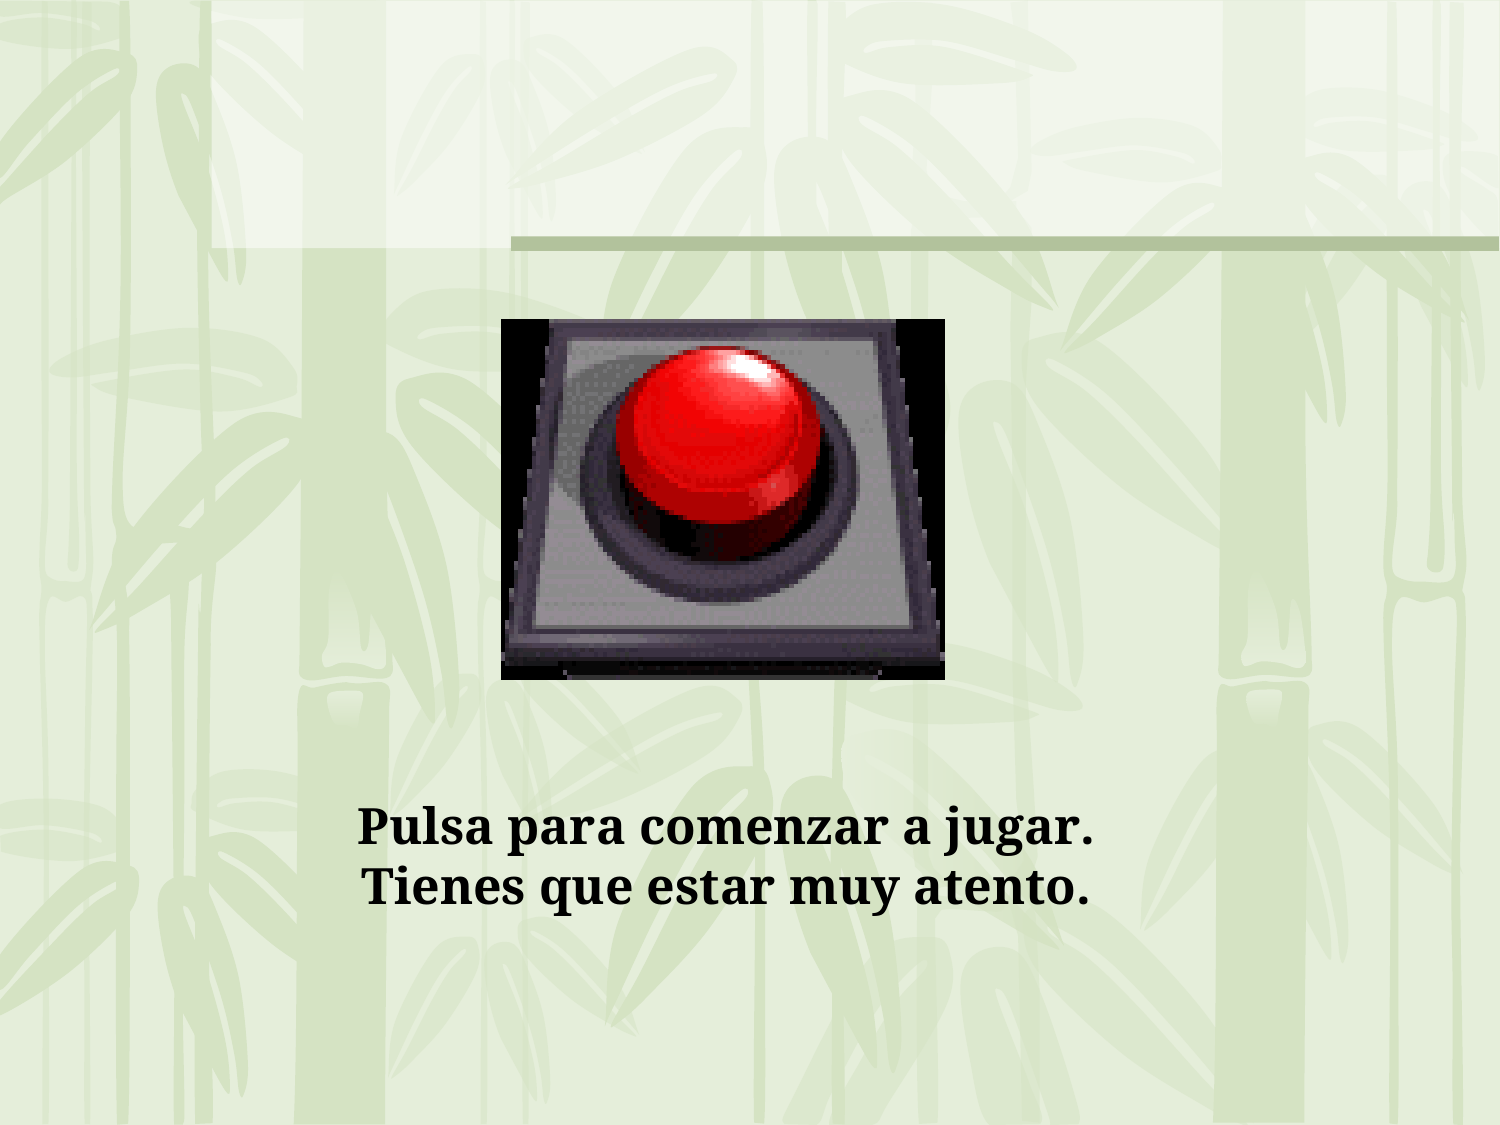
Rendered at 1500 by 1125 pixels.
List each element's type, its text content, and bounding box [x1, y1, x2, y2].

picture [501, 319, 945, 680]
text_box Pulsa para comenzar a jugar. Tienes que estar muy atento. [324, 786, 1129, 923]
